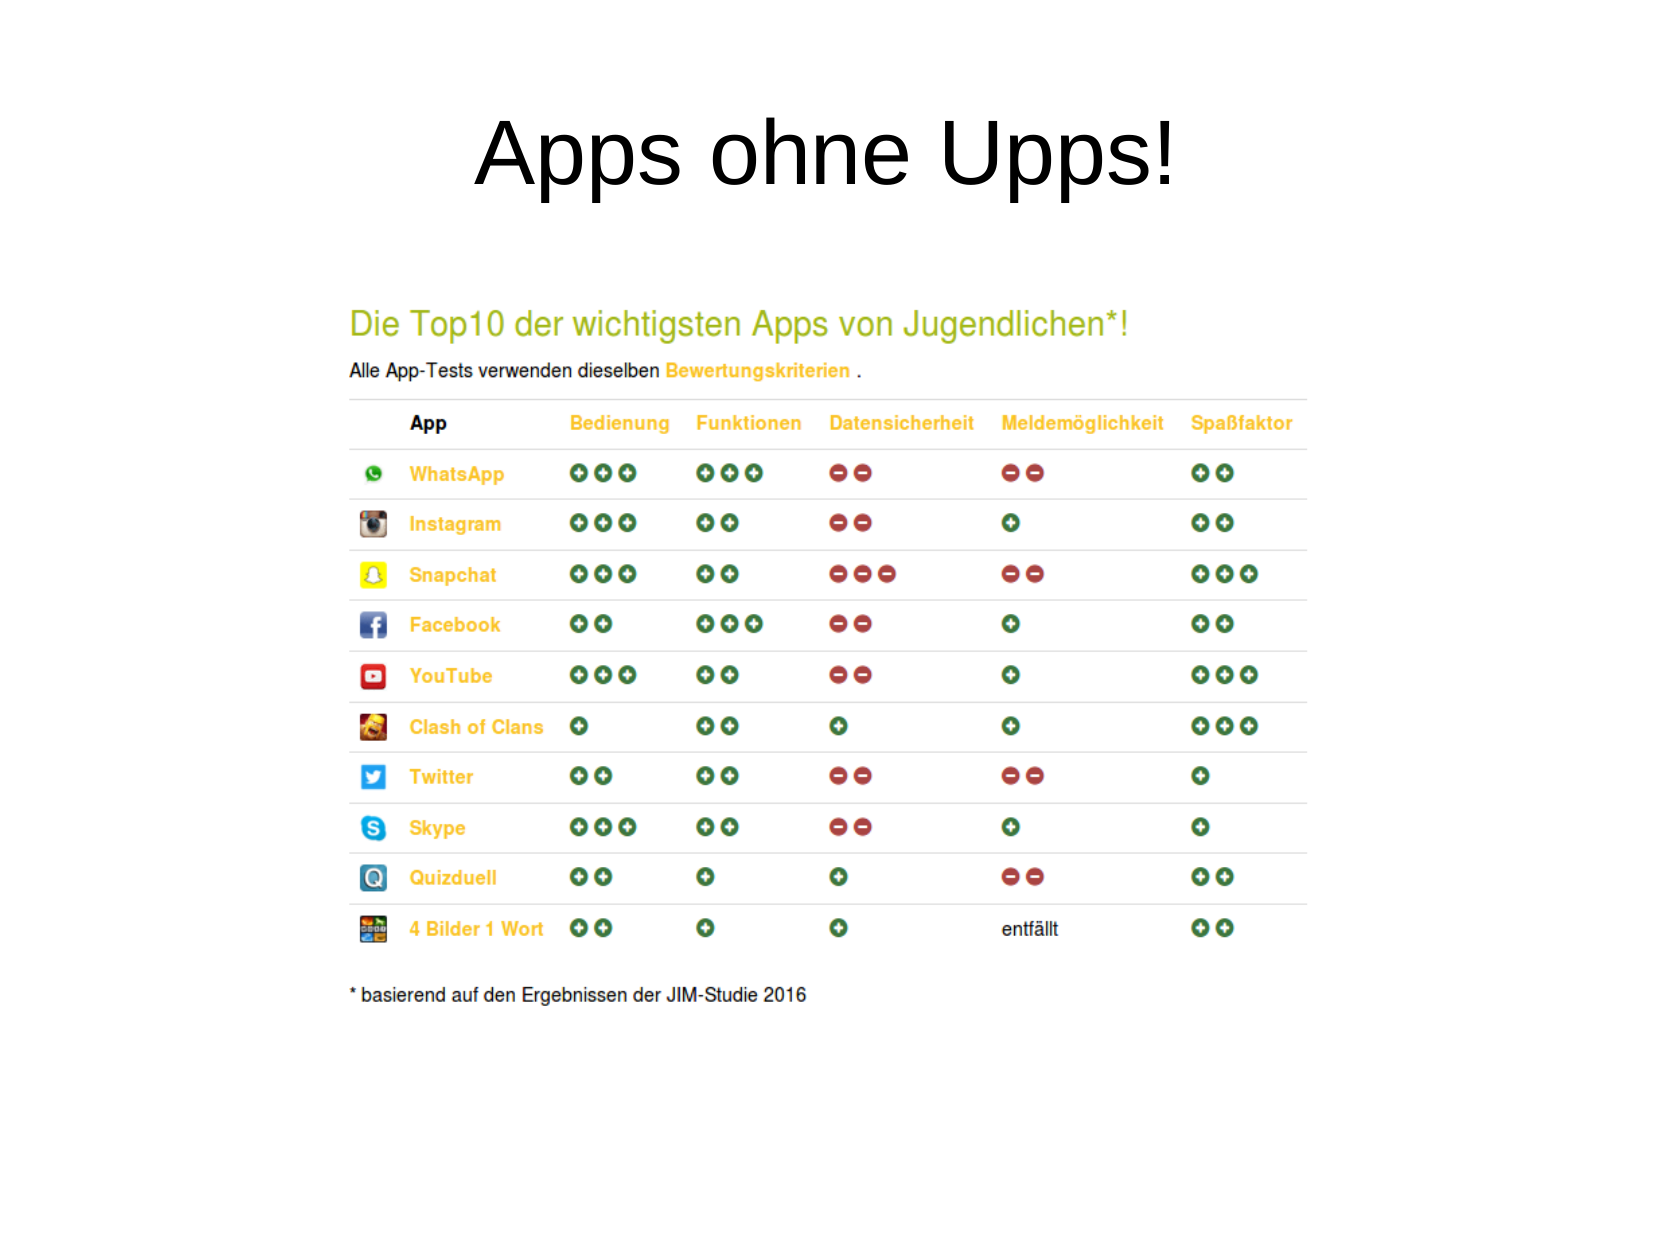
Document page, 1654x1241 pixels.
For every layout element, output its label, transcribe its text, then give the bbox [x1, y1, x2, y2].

picture [340, 290, 1314, 1010]
title Apps ohne Upps! [82, 49, 1571, 257]
